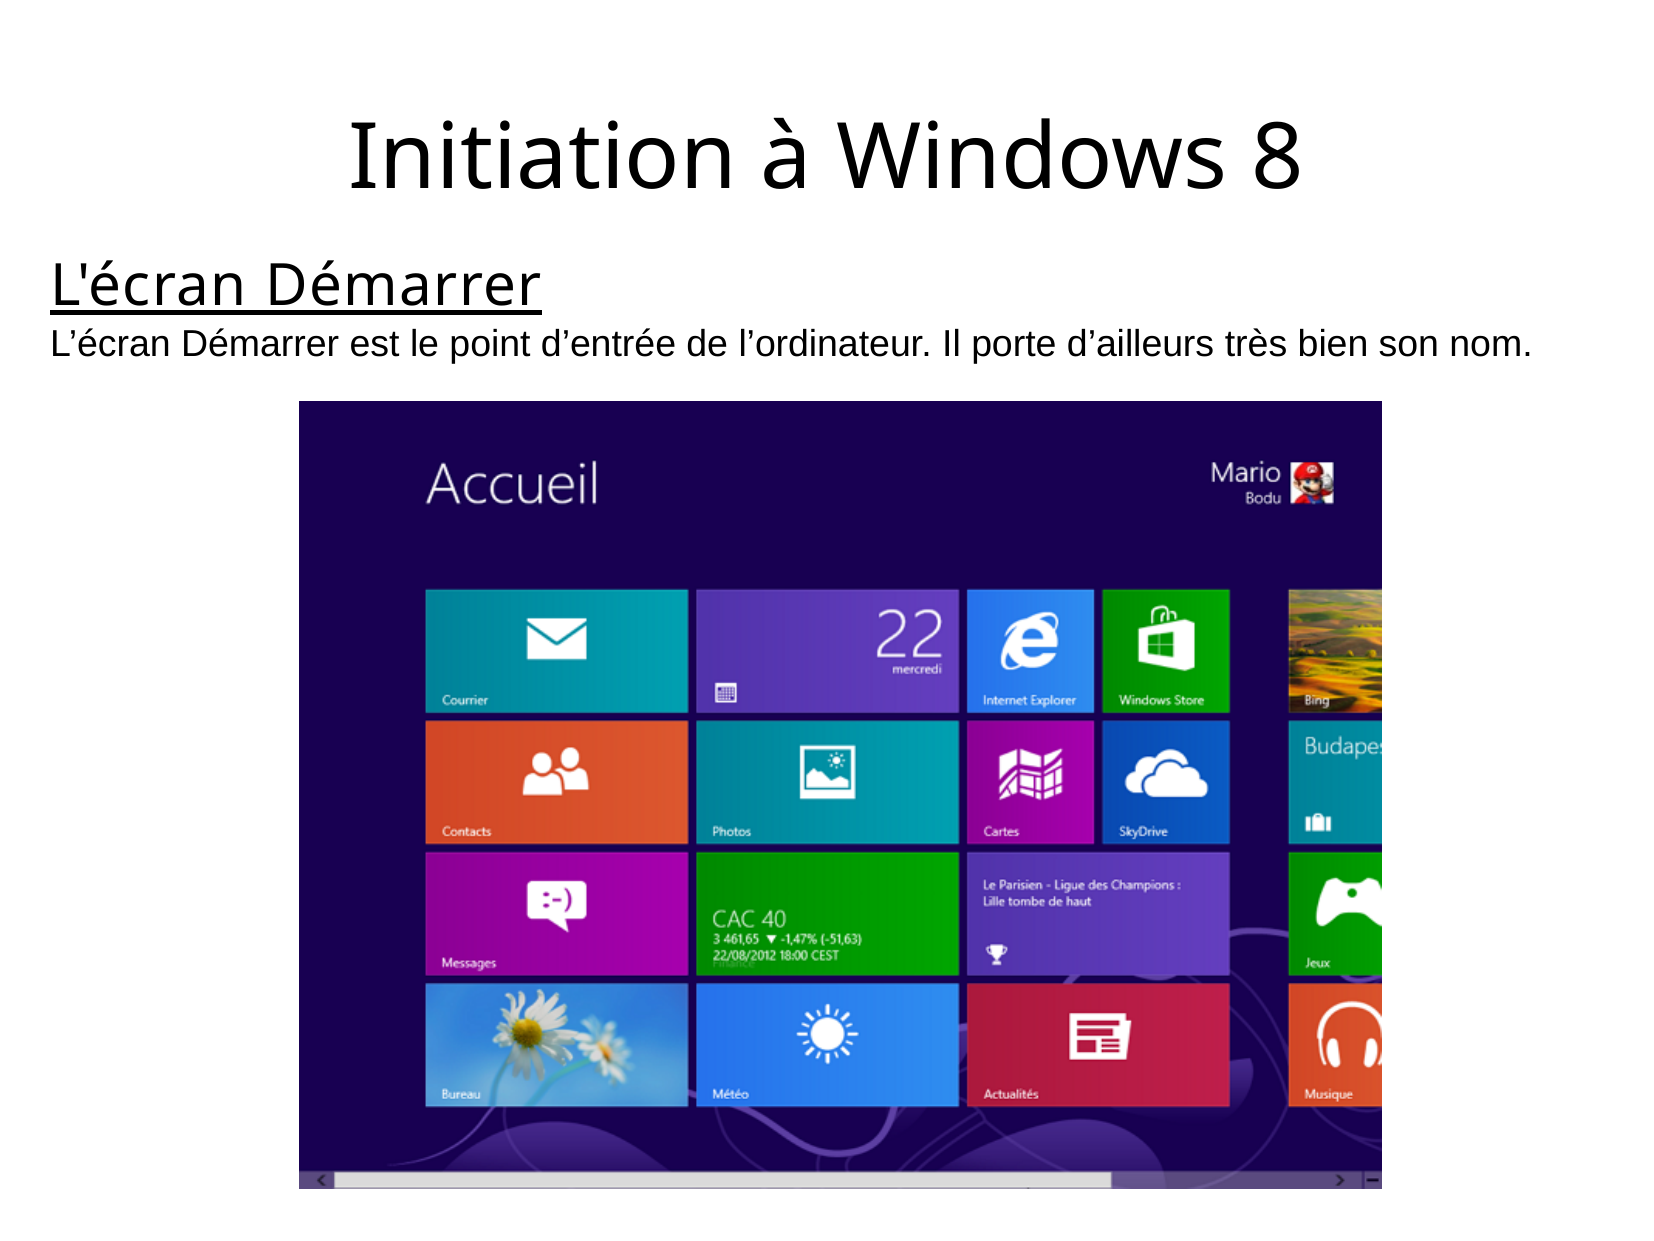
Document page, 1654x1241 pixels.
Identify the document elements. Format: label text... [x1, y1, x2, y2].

title Initiation à Windows 8 [82, 49, 1571, 236]
text_box L'écran Démarrer L’écran Démarrer est le point d’entrée de l’ordinateur. Il porte d’ailleurs très bien son nom. [35, 236, 1630, 359]
picture [299, 401, 1382, 1189]
